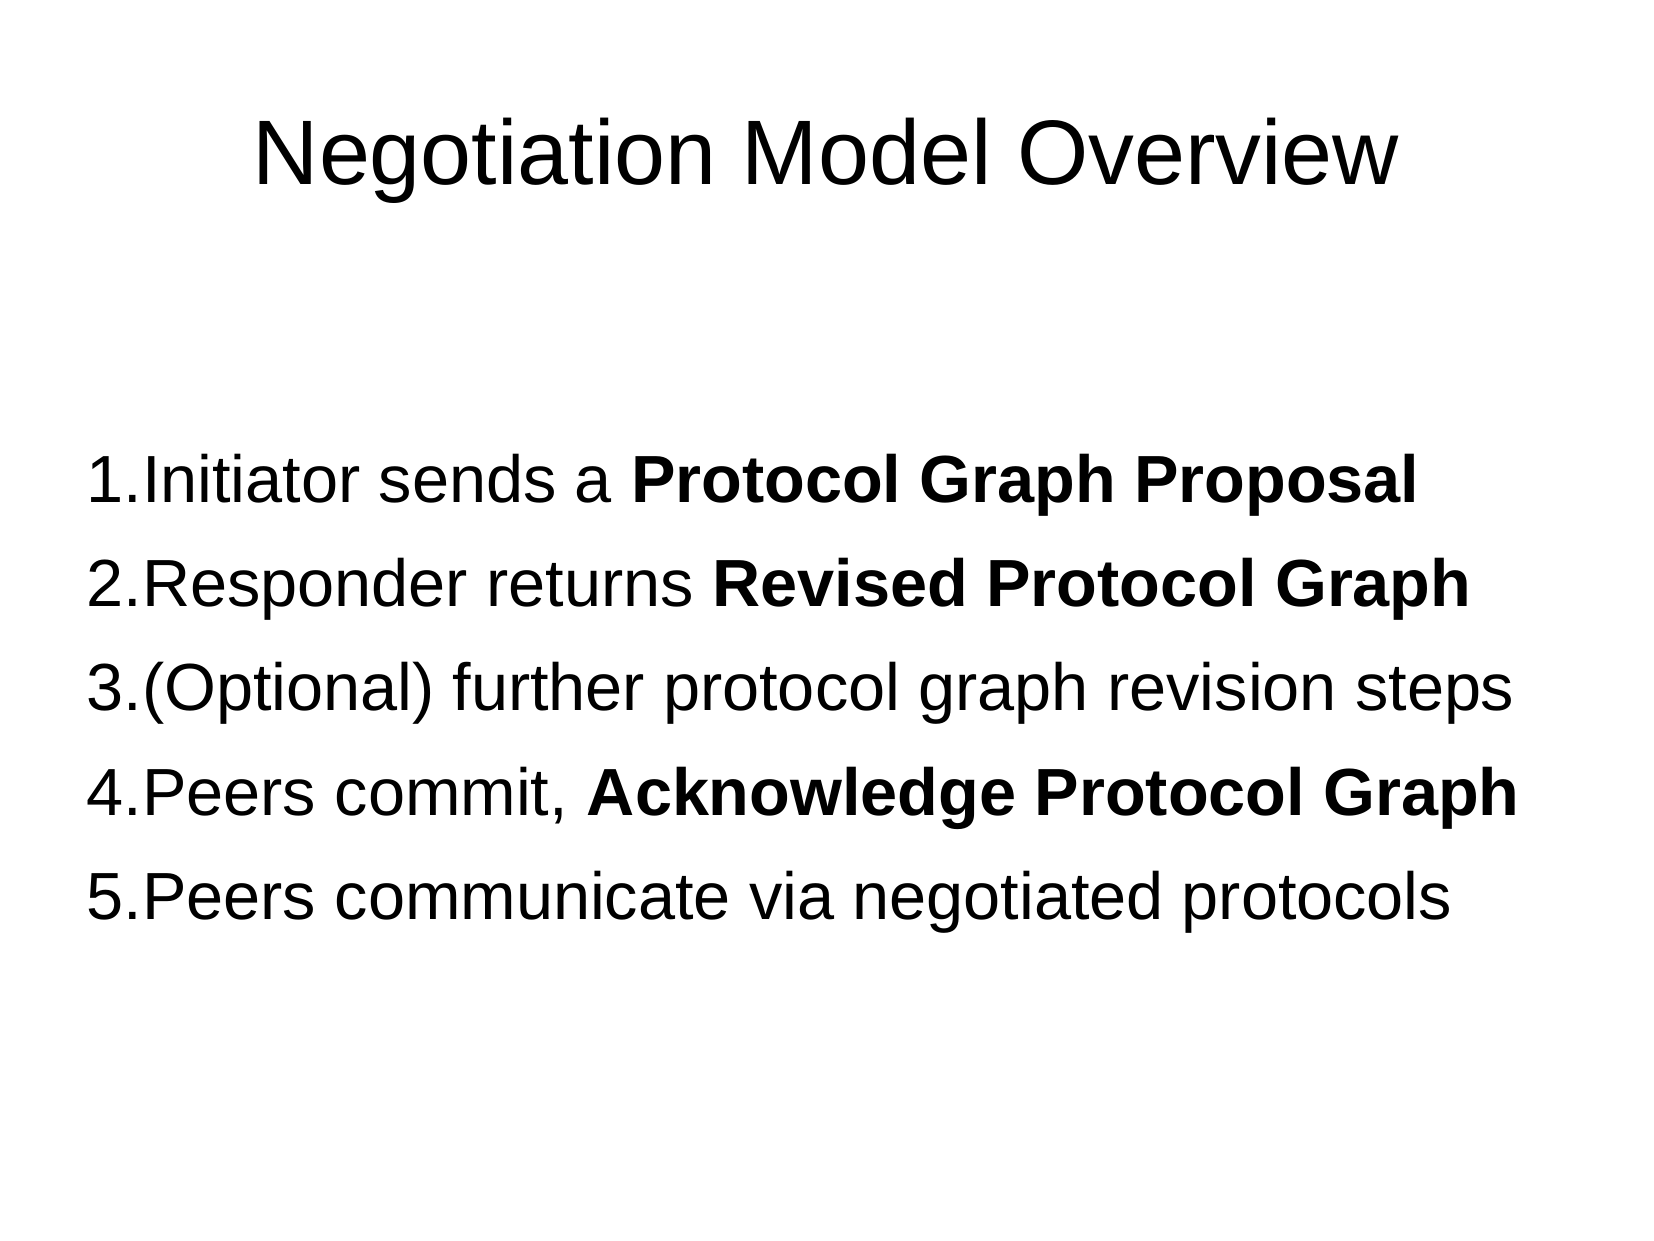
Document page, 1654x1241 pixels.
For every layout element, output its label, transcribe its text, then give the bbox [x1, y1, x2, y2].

title Negotiation Model Overview [82, 56, 1571, 250]
list Initiator sends a Protocol Graph Proposal Responder returns Revised Protocol Graph (Optional) further protocol graph revision steps Peers commit, Acknowledge Protocol Graph Peers communicate via negotiated protocols [86, 337, 1576, 1088]
